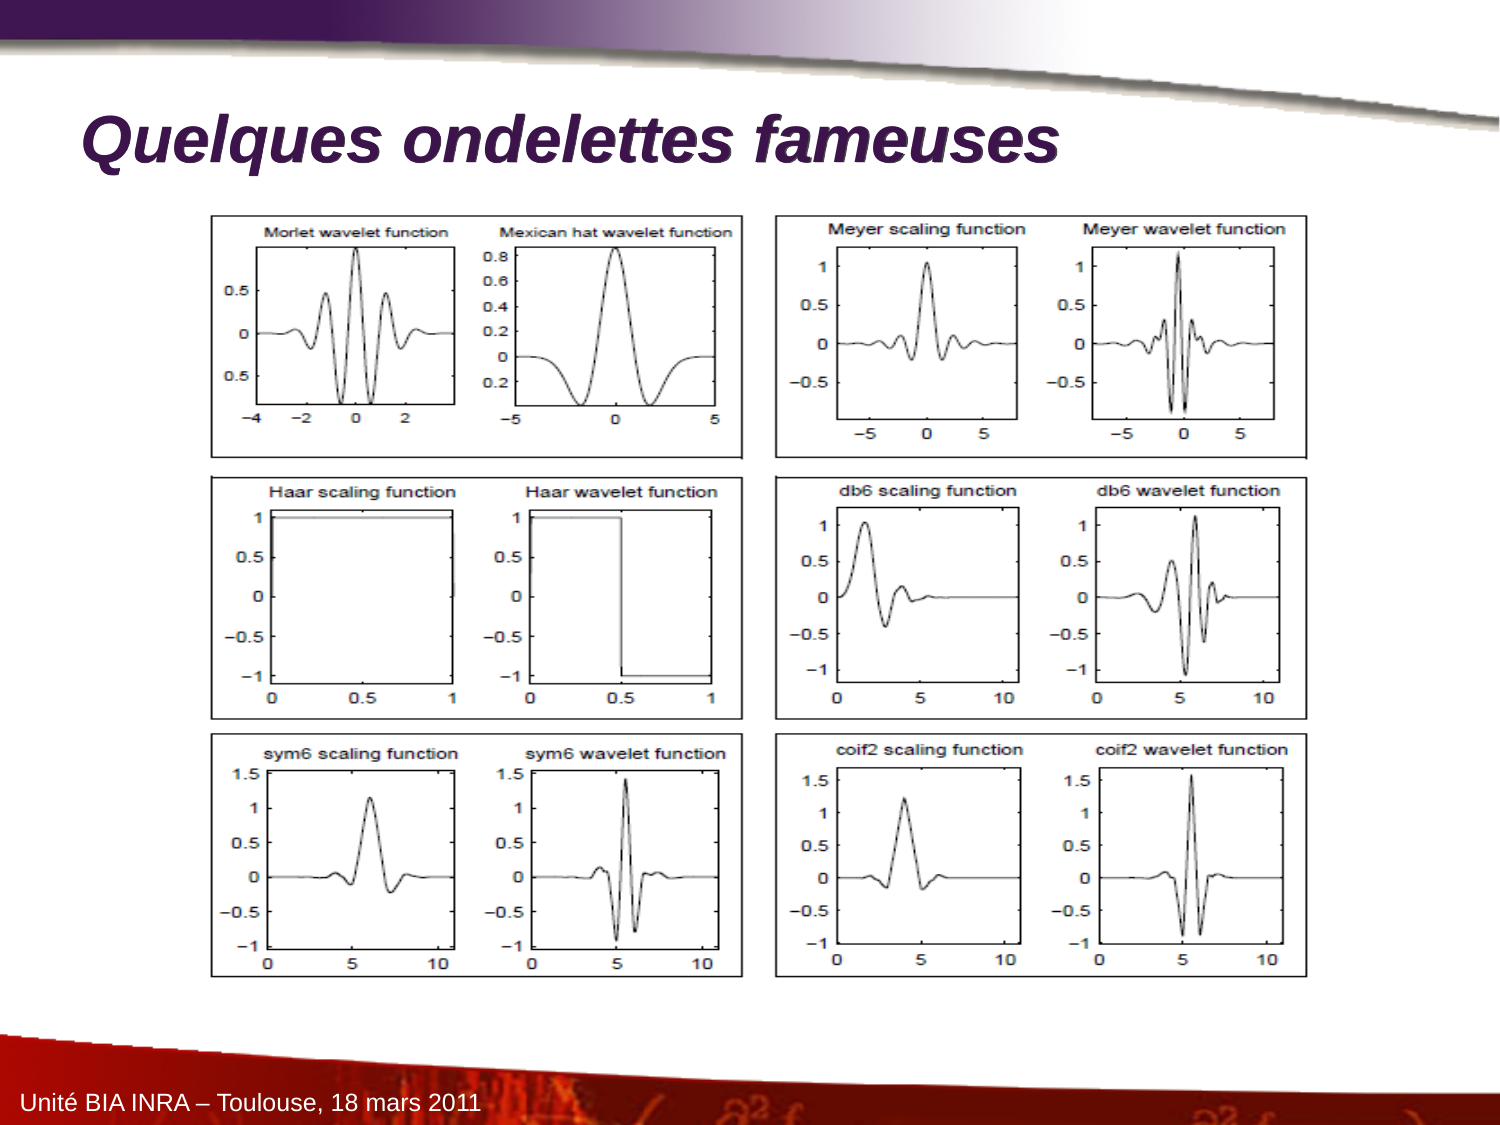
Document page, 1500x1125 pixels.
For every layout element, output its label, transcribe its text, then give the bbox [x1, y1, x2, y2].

picture [0, 1022, 1500, 1125]
picture [0, 0, 1500, 154]
title Quelques ondelettes fameuses [80, 102, 1069, 177]
picture [195, 206, 1322, 991]
